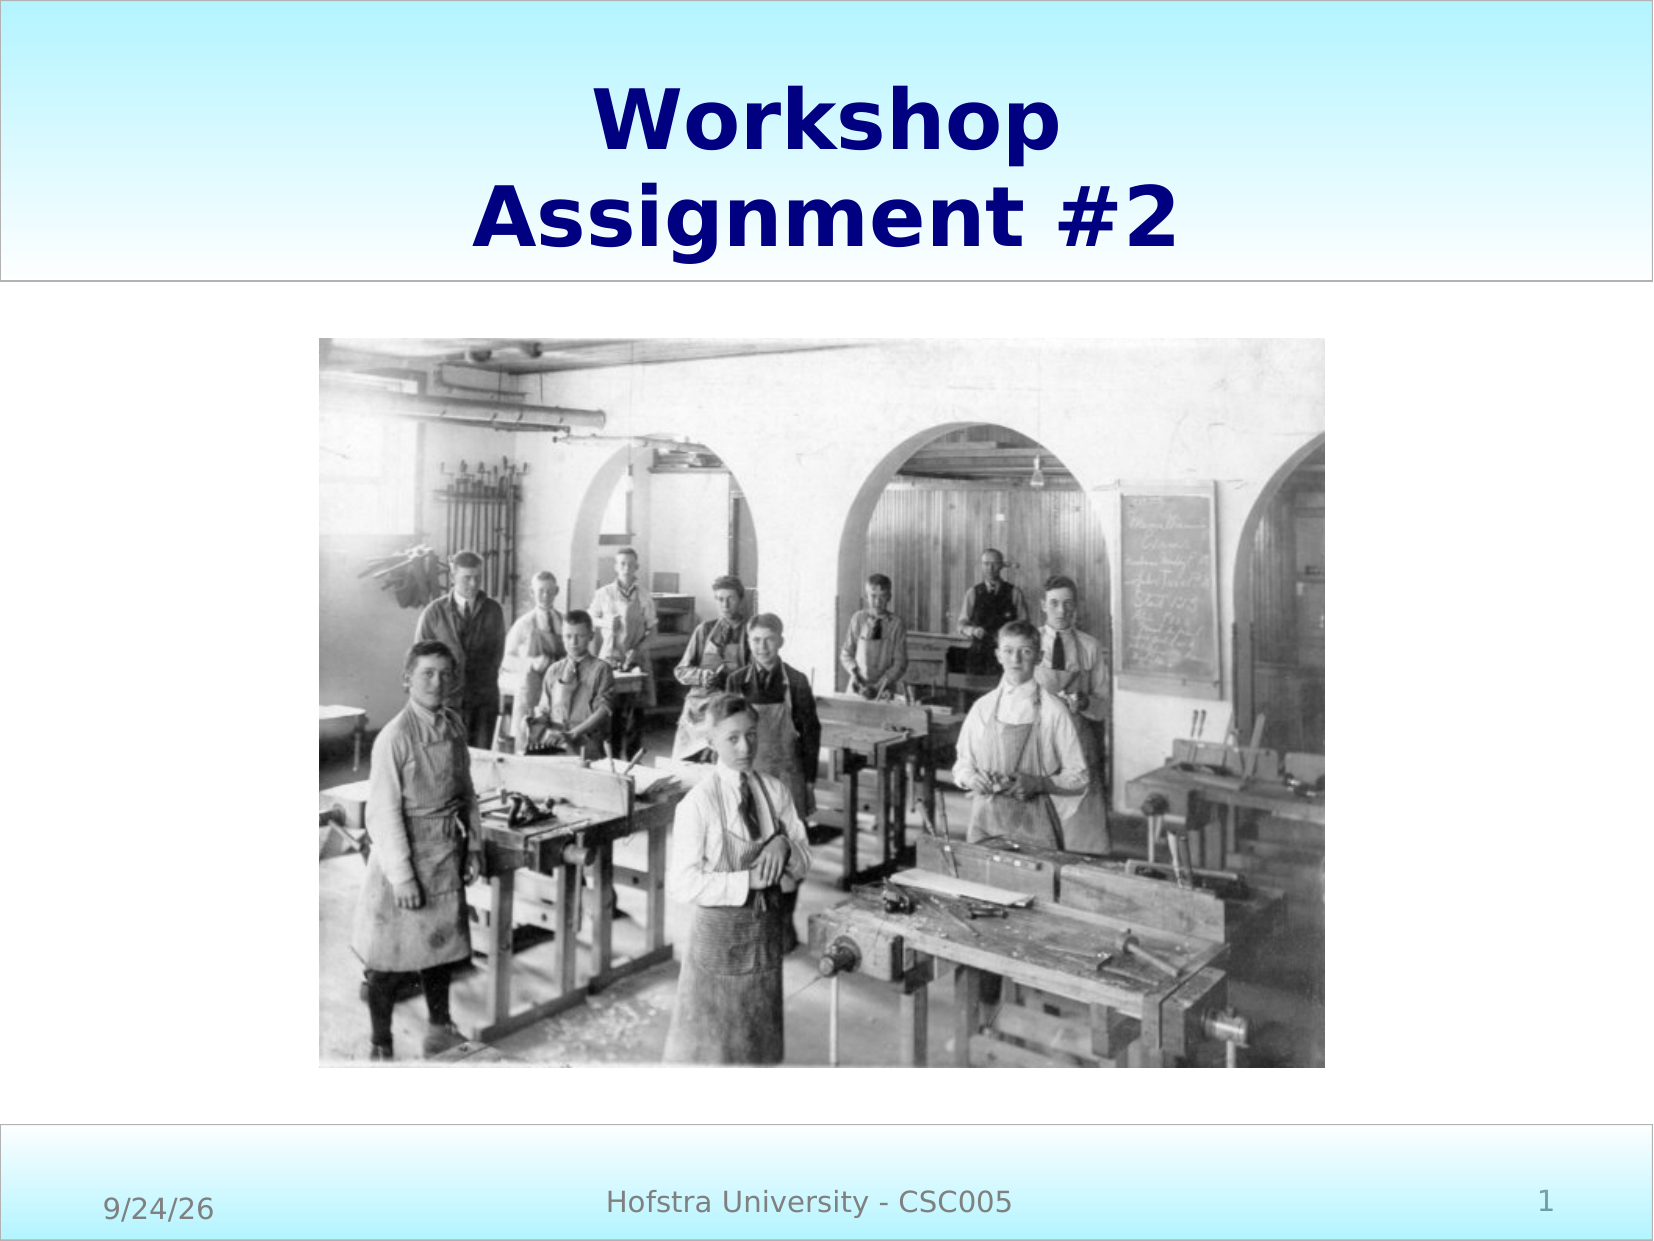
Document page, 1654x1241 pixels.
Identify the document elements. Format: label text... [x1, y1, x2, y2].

picture [319, 338, 1325, 1068]
title Workshop Assignment #2 [78, 72, 1576, 267]
